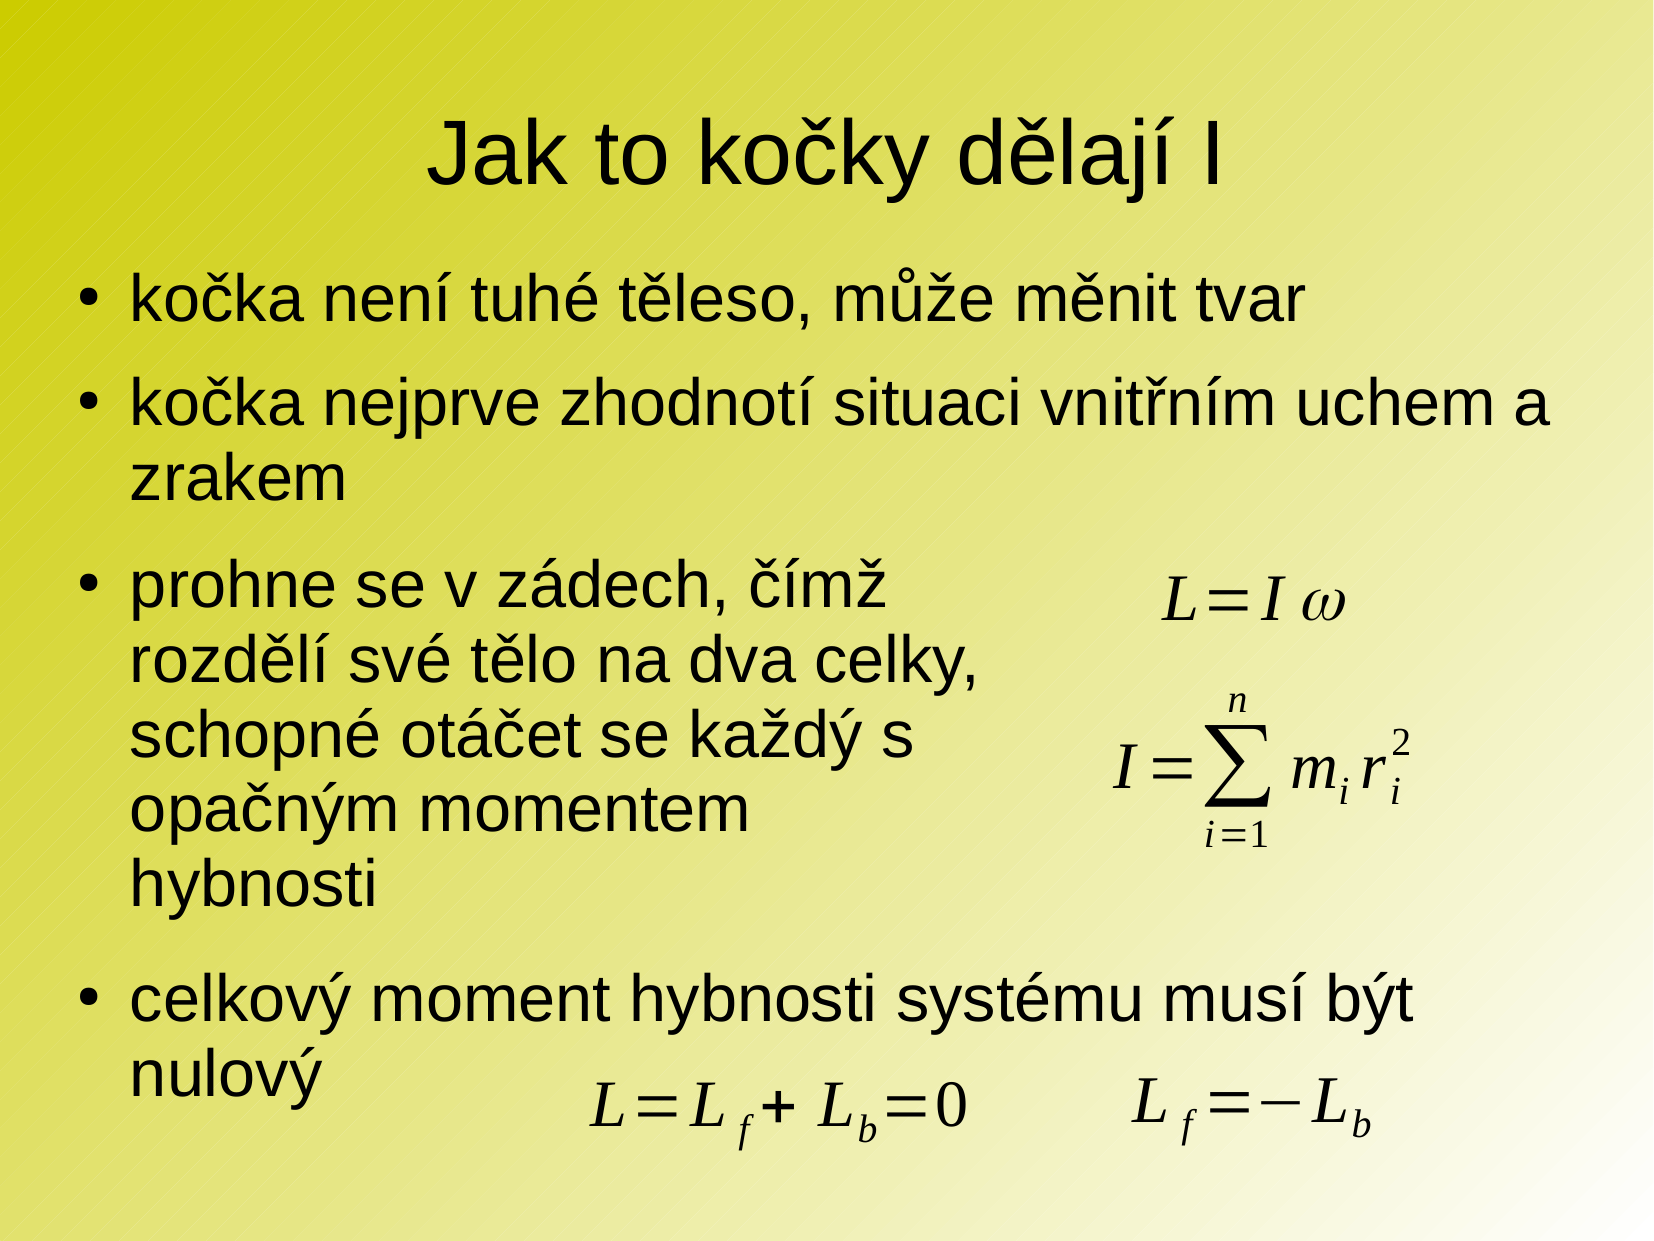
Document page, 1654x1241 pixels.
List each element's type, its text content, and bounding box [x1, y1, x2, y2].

chart [1151, 561, 1349, 635]
list kočka není tuhé těleso, může měnit tvar kočka nejprve zhodnotí situaci vnitřním uchem a zrakem celkový moment hybnosti systému musí být nulový [59, 260, 1595, 1111]
title Jak to kočky dělají I [82, 49, 1571, 257]
chart [1102, 676, 1418, 857]
chart [1122, 1062, 1377, 1148]
list prohne se v zádech, čímž rozdělí své tělo na dva celky, schopné otáčet se každý s opačným momentem hybnosti [59, 442, 1004, 1241]
